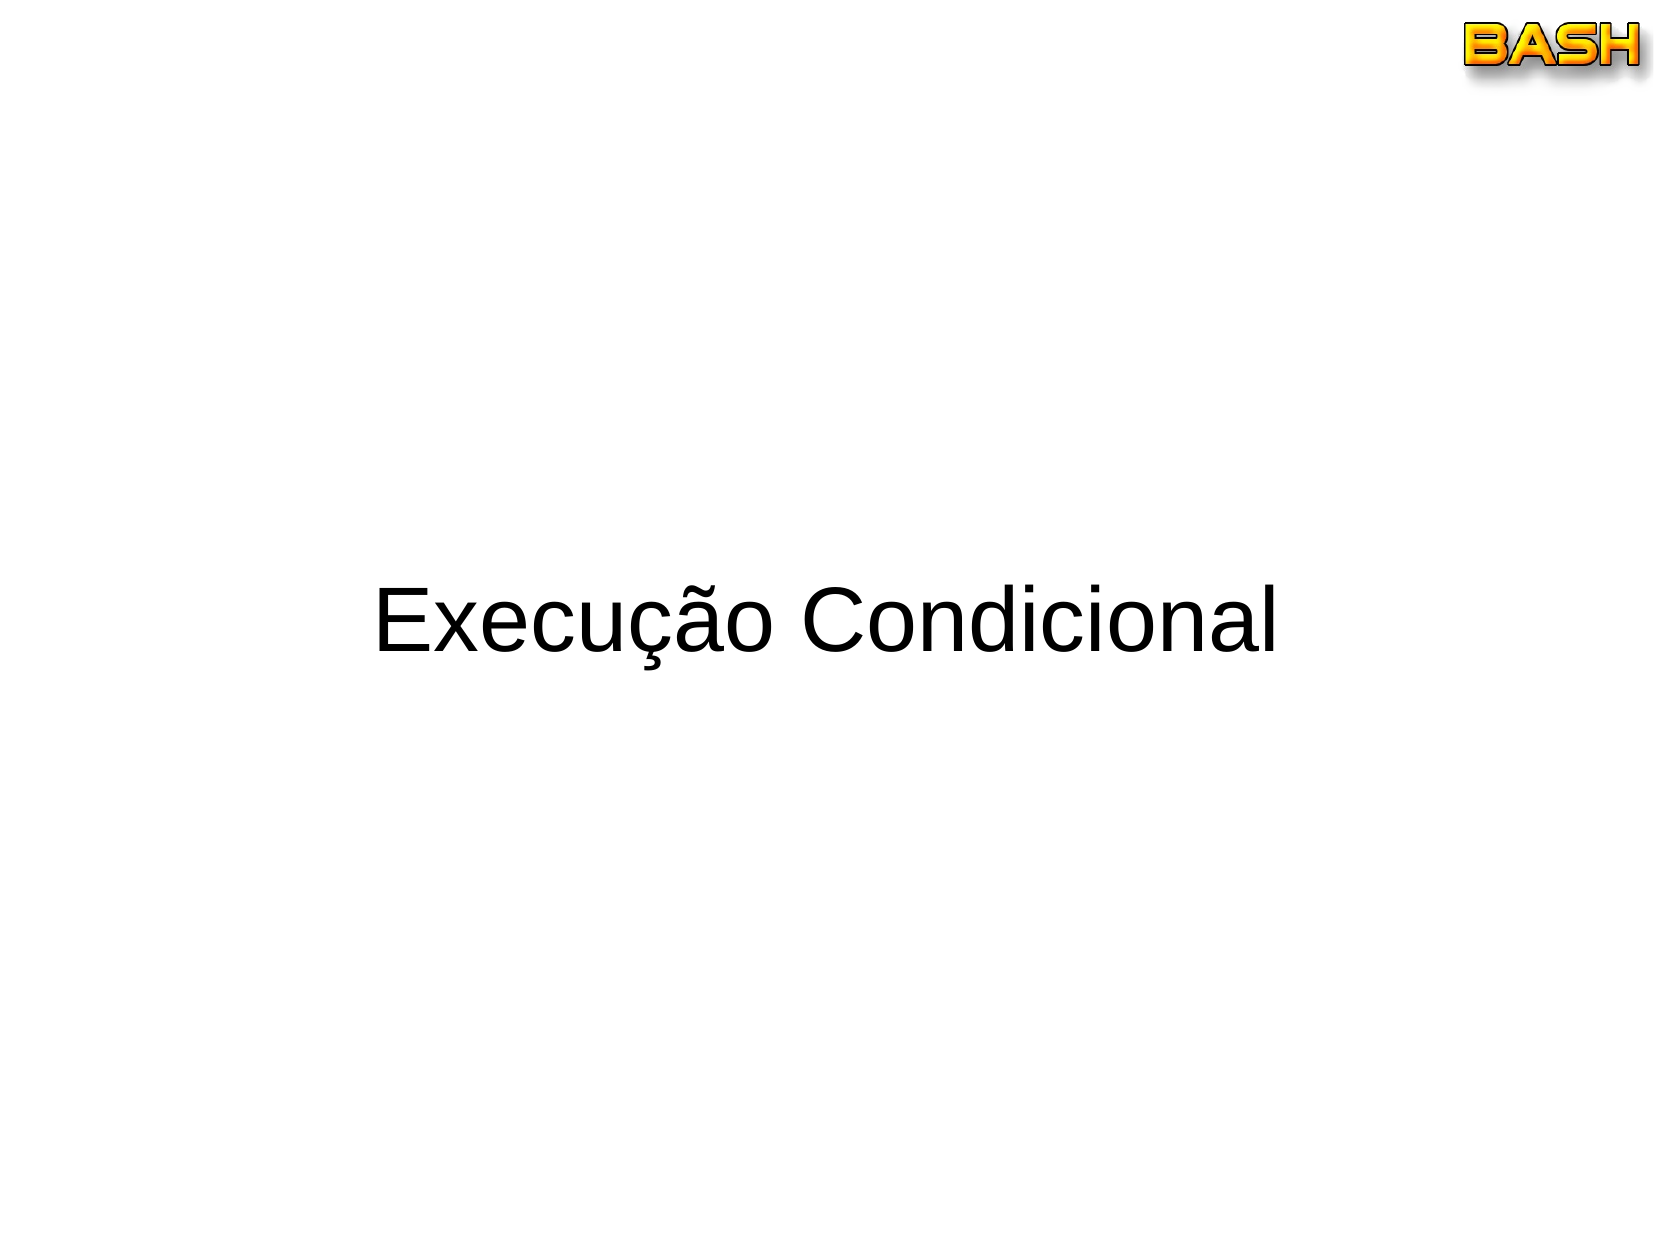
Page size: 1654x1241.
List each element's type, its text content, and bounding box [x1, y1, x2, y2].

picture [1450, 0, 1654, 96]
title Execução Condicional [82, 523, 1571, 717]
